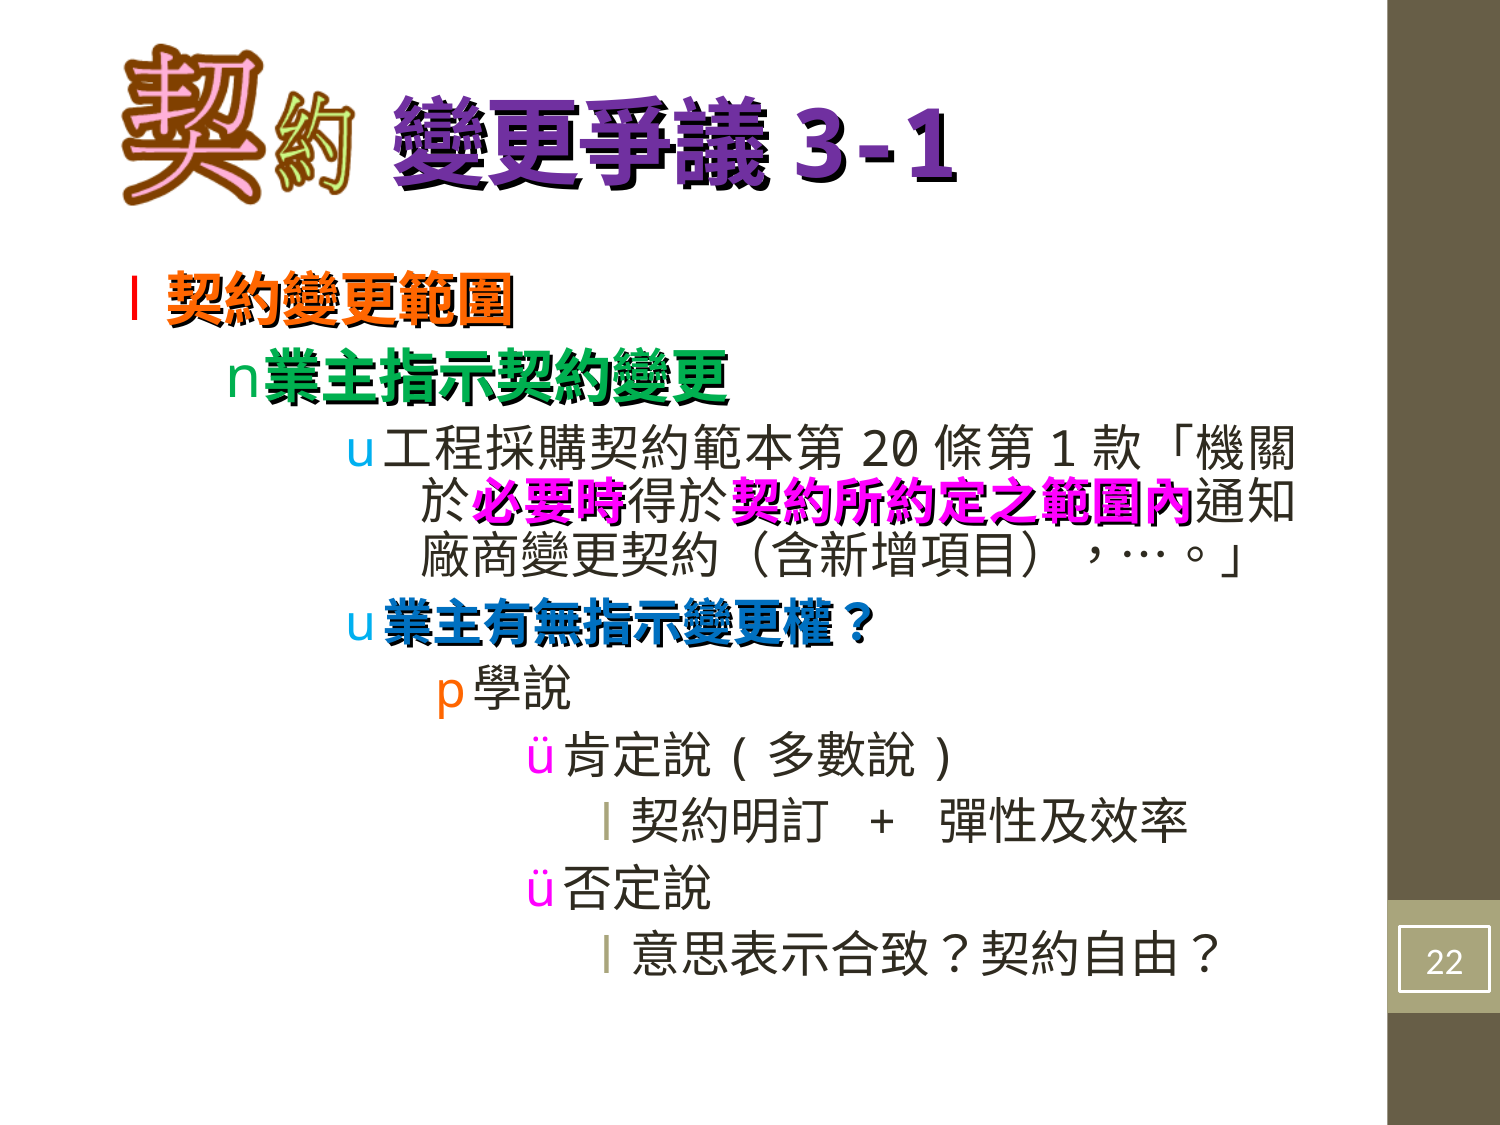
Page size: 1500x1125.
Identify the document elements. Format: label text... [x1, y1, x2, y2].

title 變更爭議3-1 [75, 45, 1326, 233]
text_box 22 [1399, 926, 1490, 992]
picture [100, 36, 368, 211]
list 契約變更範圍 業主指示契約變更 工程採購契約範本第20條第1款「機關於必要時得於契約所約定之範圍內通知廠商變更契約（含新增項目），…。」 業主有無指示變更權？ 學說 肯定說(多數說) 契約明訂 + 彈性及效率 否定說 意思表示合致？契約自由？ [75, 262, 1326, 1051]
